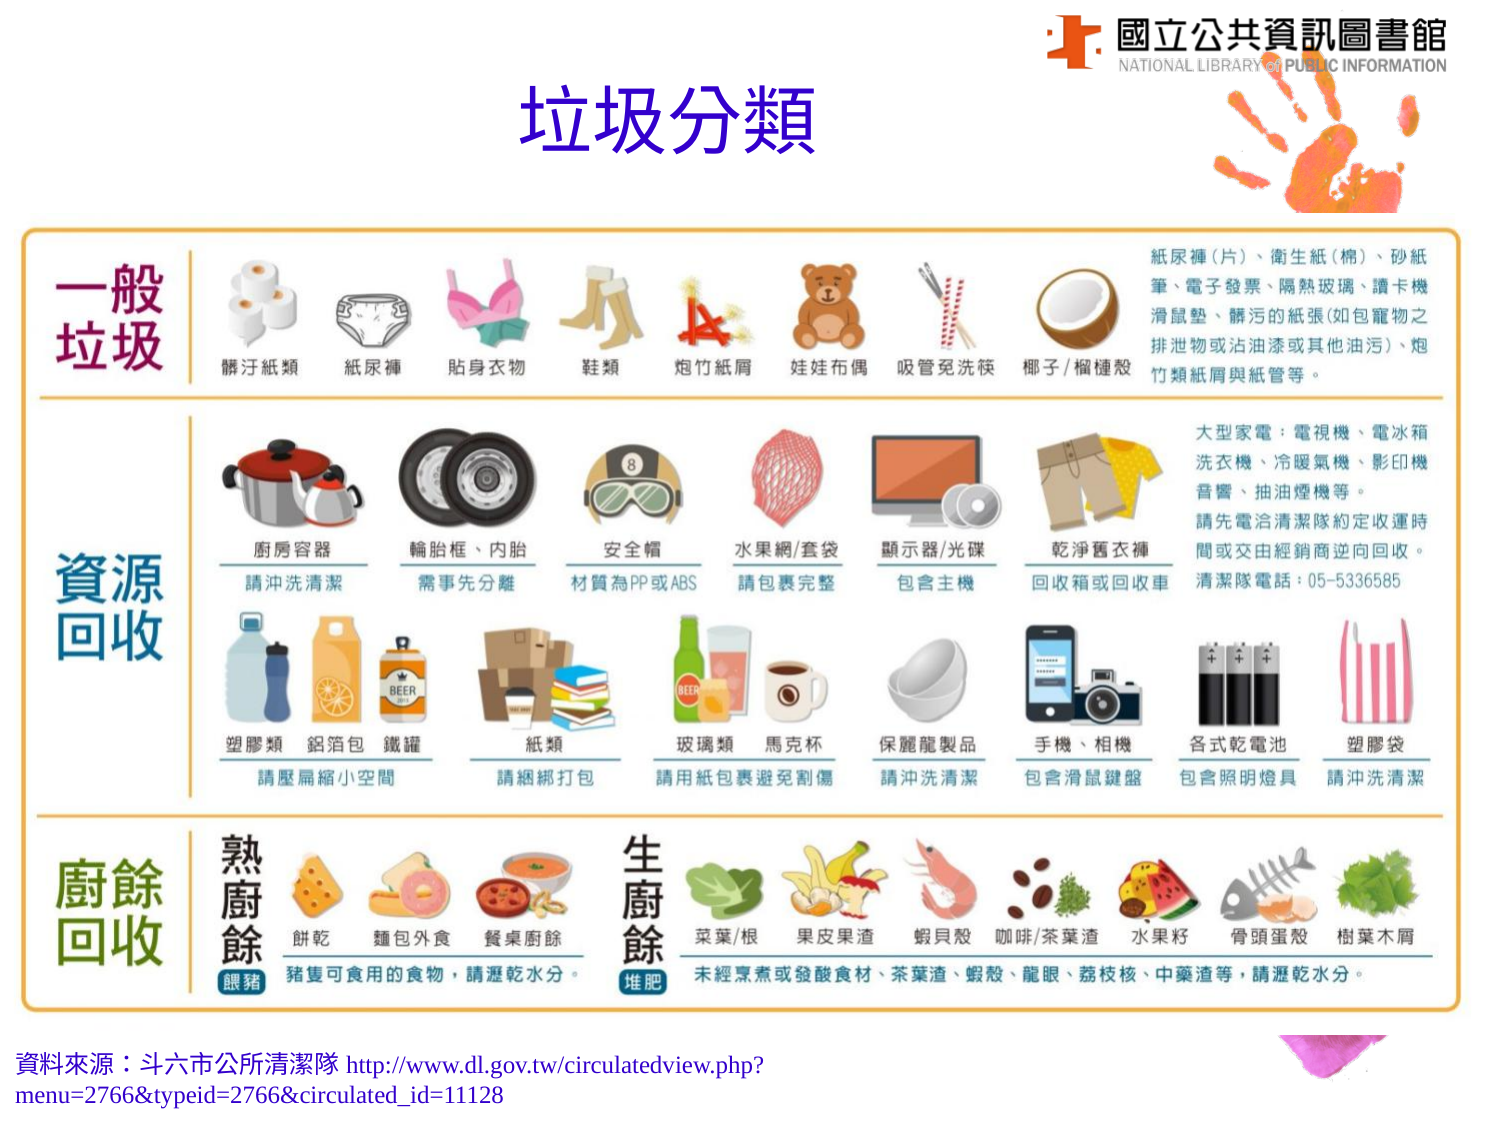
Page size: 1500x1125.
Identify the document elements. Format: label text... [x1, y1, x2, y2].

title 垃圾分類 [112, 24, 1176, 213]
text_box 資料來源：斗六市公所清潔隊http://www.dl.gov.tw/circulatedview.php?menu=2766&typeid=2766&circulated_id=11128 [0, 1040, 1205, 1117]
picture [0, 214, 1484, 1036]
